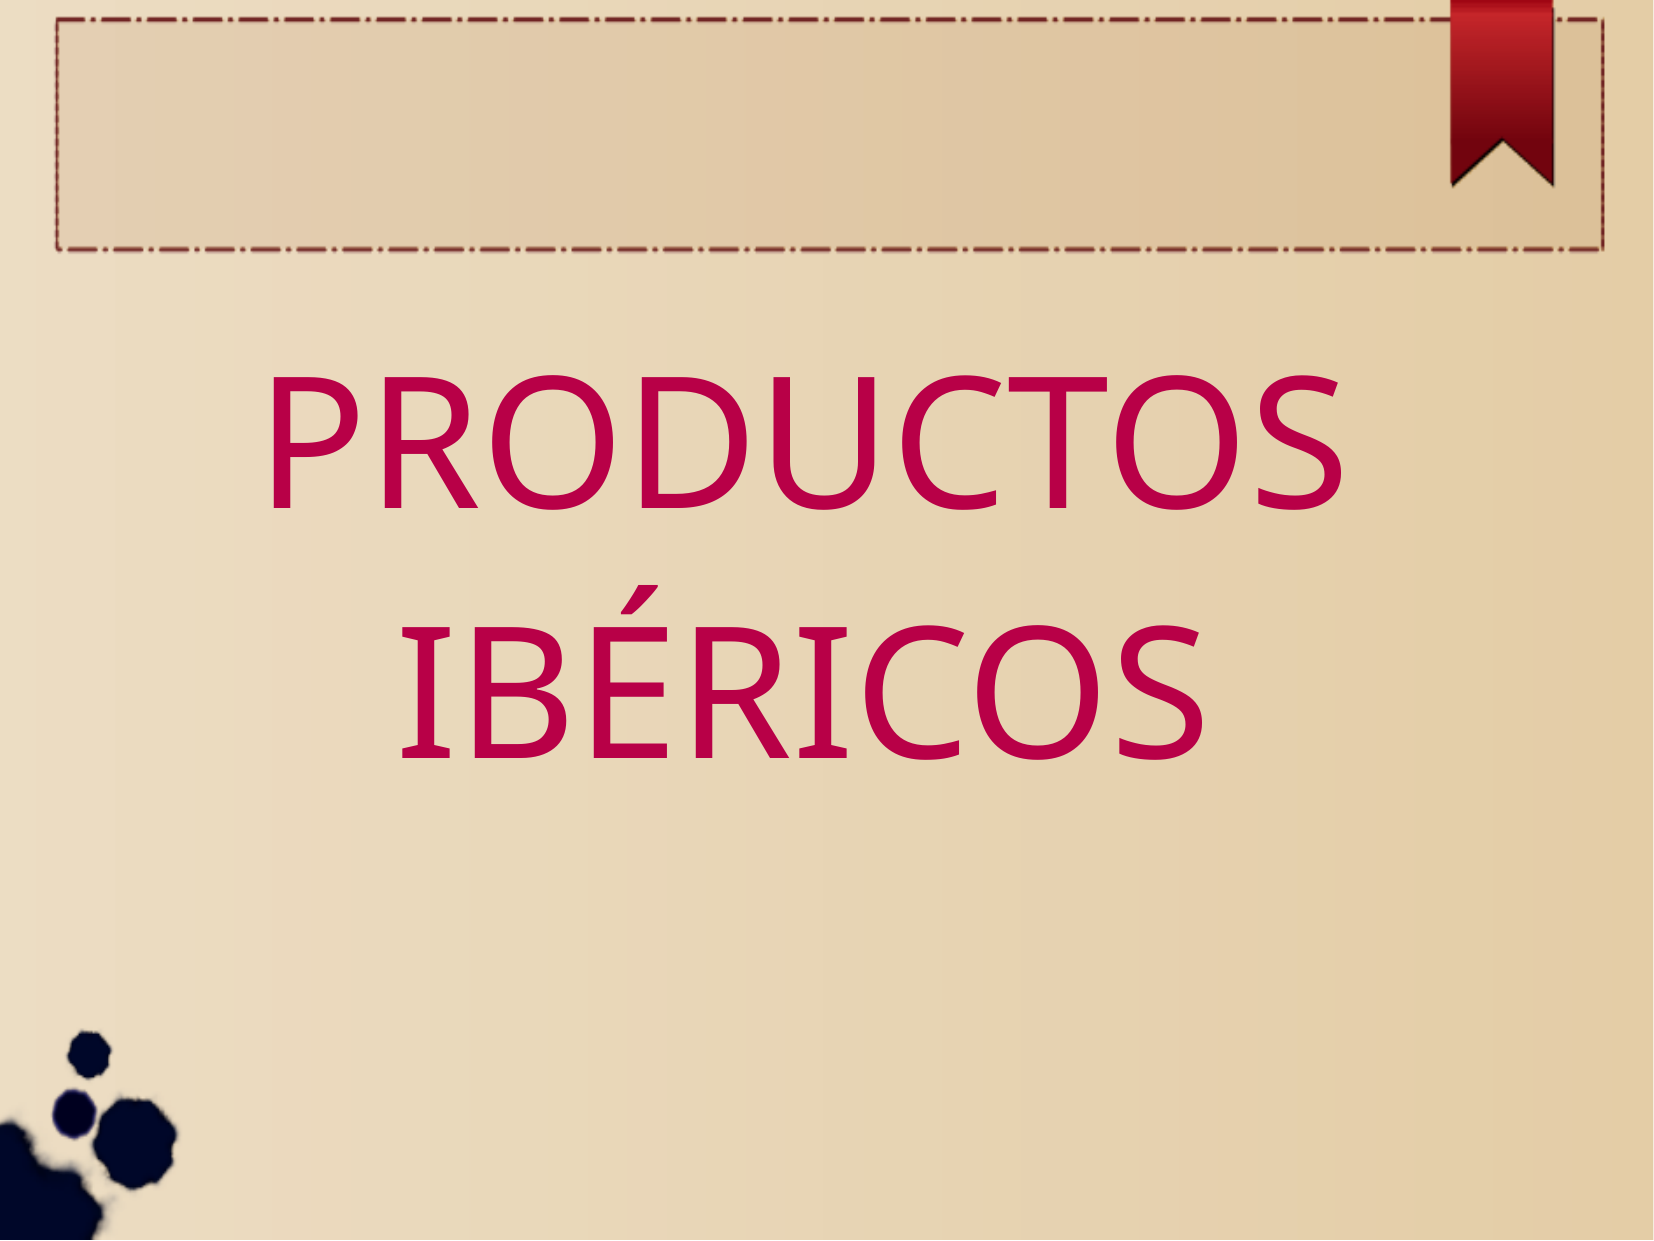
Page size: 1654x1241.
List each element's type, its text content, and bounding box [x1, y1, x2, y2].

subtitle PRODUCTOS IBÉRICOS [118, 82, 1489, 1043]
picture [0, 0, 1654, 1240]
